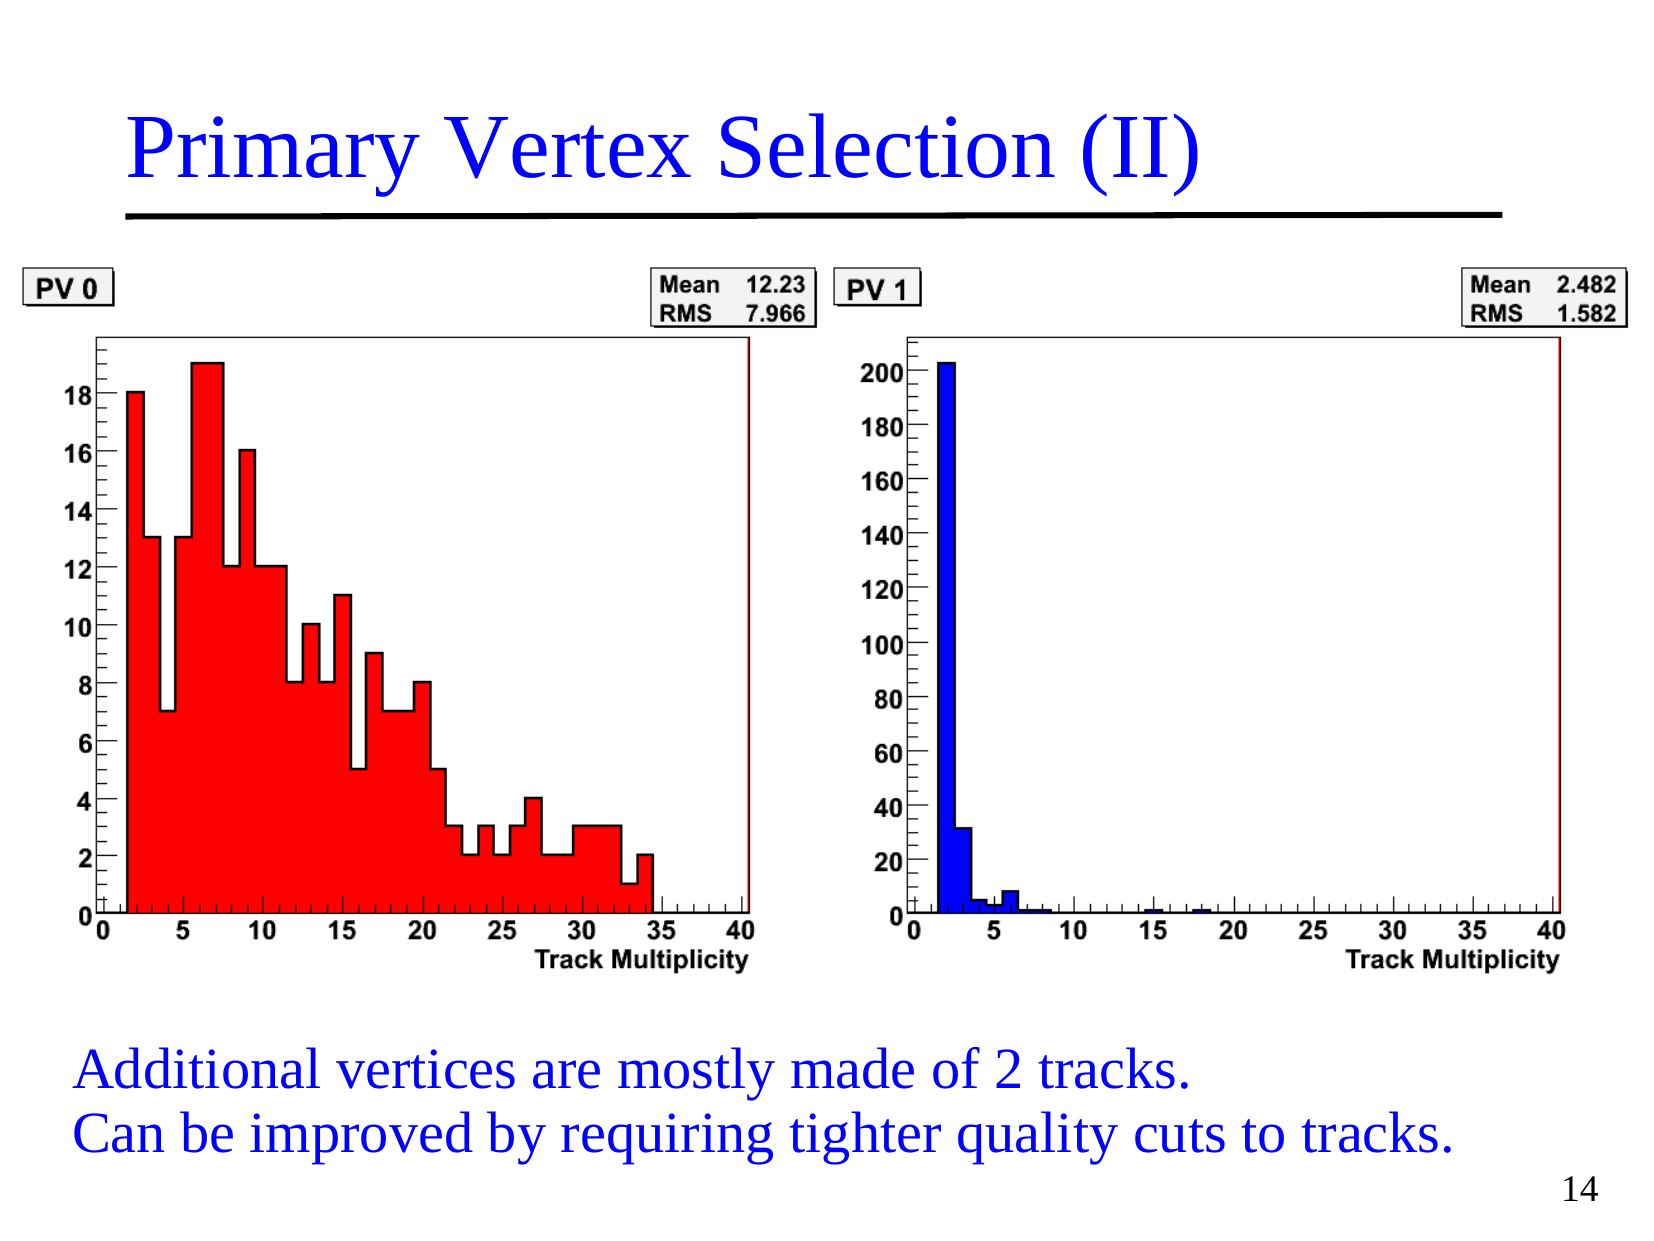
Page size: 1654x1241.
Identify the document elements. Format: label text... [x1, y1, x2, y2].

text_box Additional vertices are mostly made of 2 tracks. Can be improved by requiring tighter quality cuts to tracks. [71, 1036, 1426, 1166]
text_box Primary Vertex Selection (II) [125, 95, 1621, 211]
picture [15, 265, 1642, 986]
